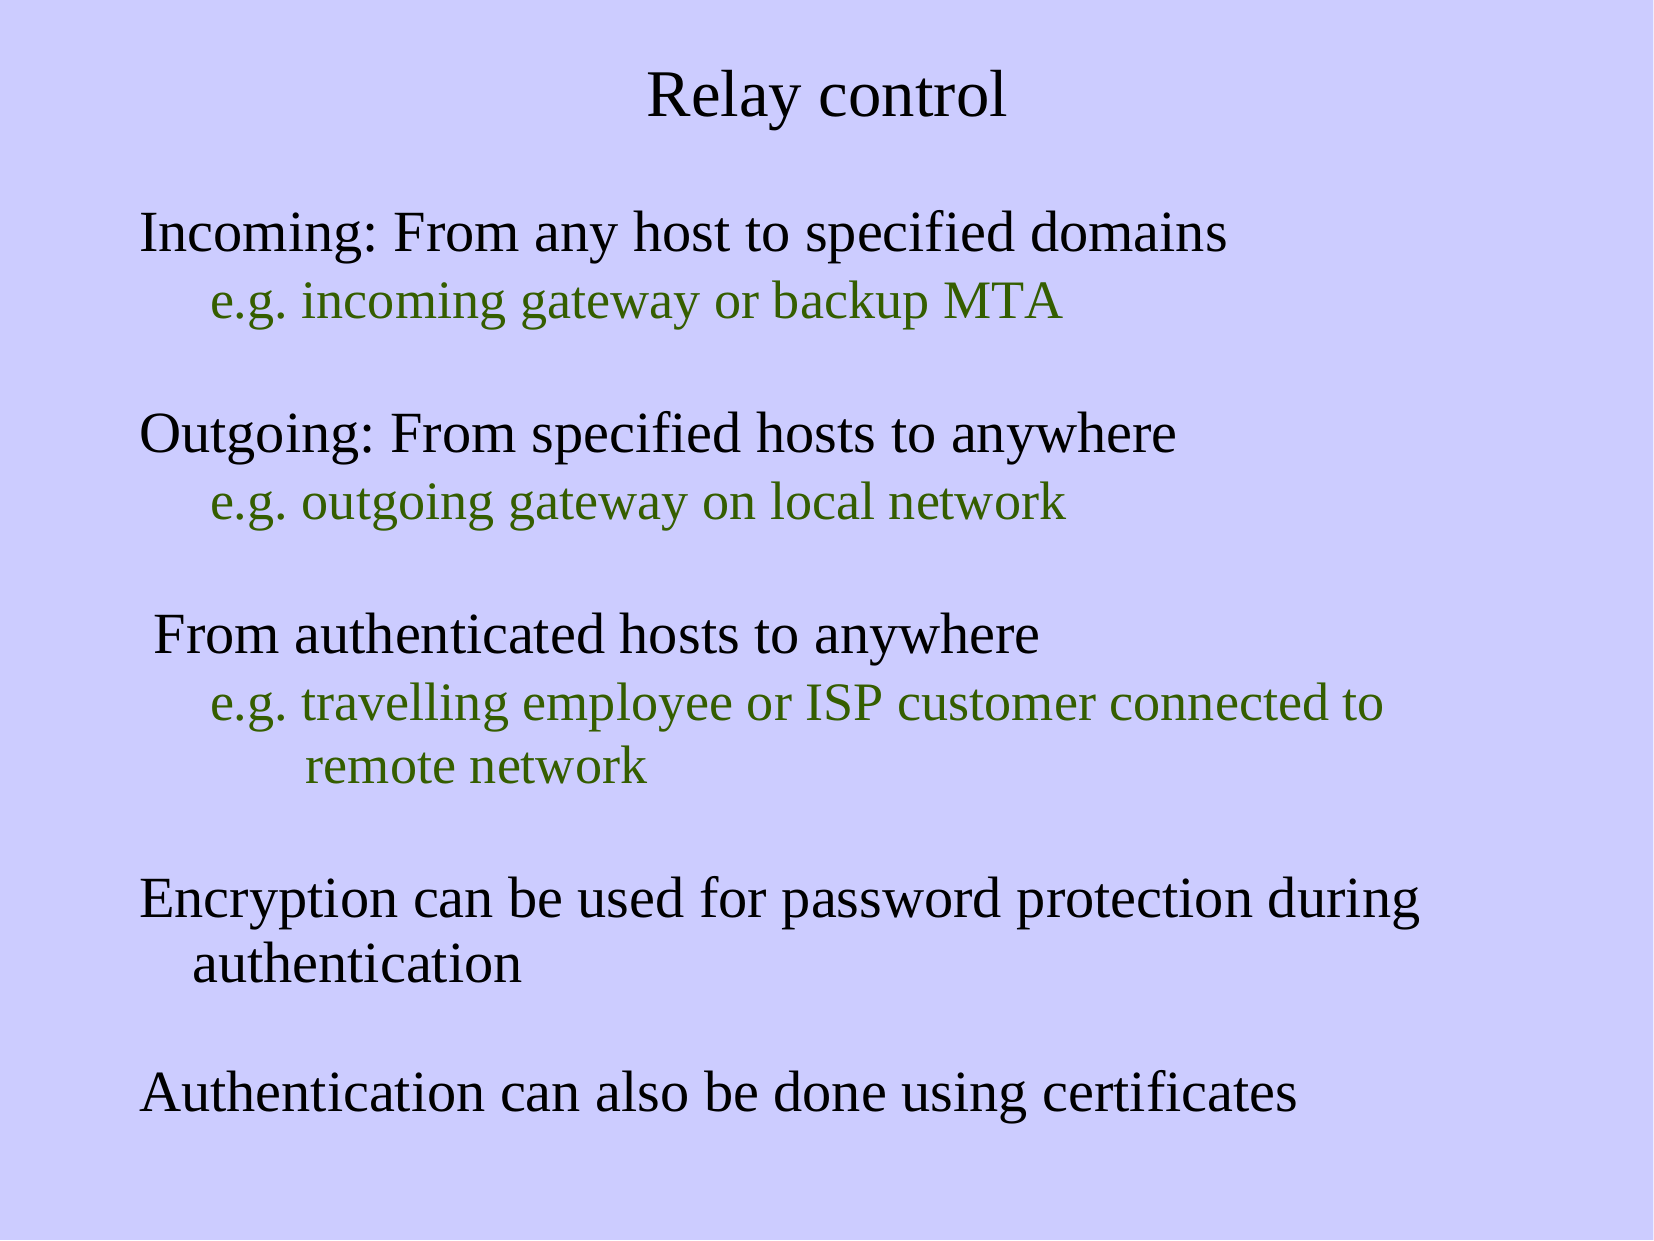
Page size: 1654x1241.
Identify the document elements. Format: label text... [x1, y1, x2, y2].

title Relay control [121, 17, 1534, 171]
list Incoming: From any host to specified domains e.g. incoming gateway or backup MTA Outgoing: From specified hosts to anywhere e.g. outgoing gateway on local network From authenticated hosts to anywhere e.g. travelling employee or ISP customer connected to remote network Encryption can be used for password protection during authentication Authentication can also be done using certificates [121, 199, 1534, 1241]
